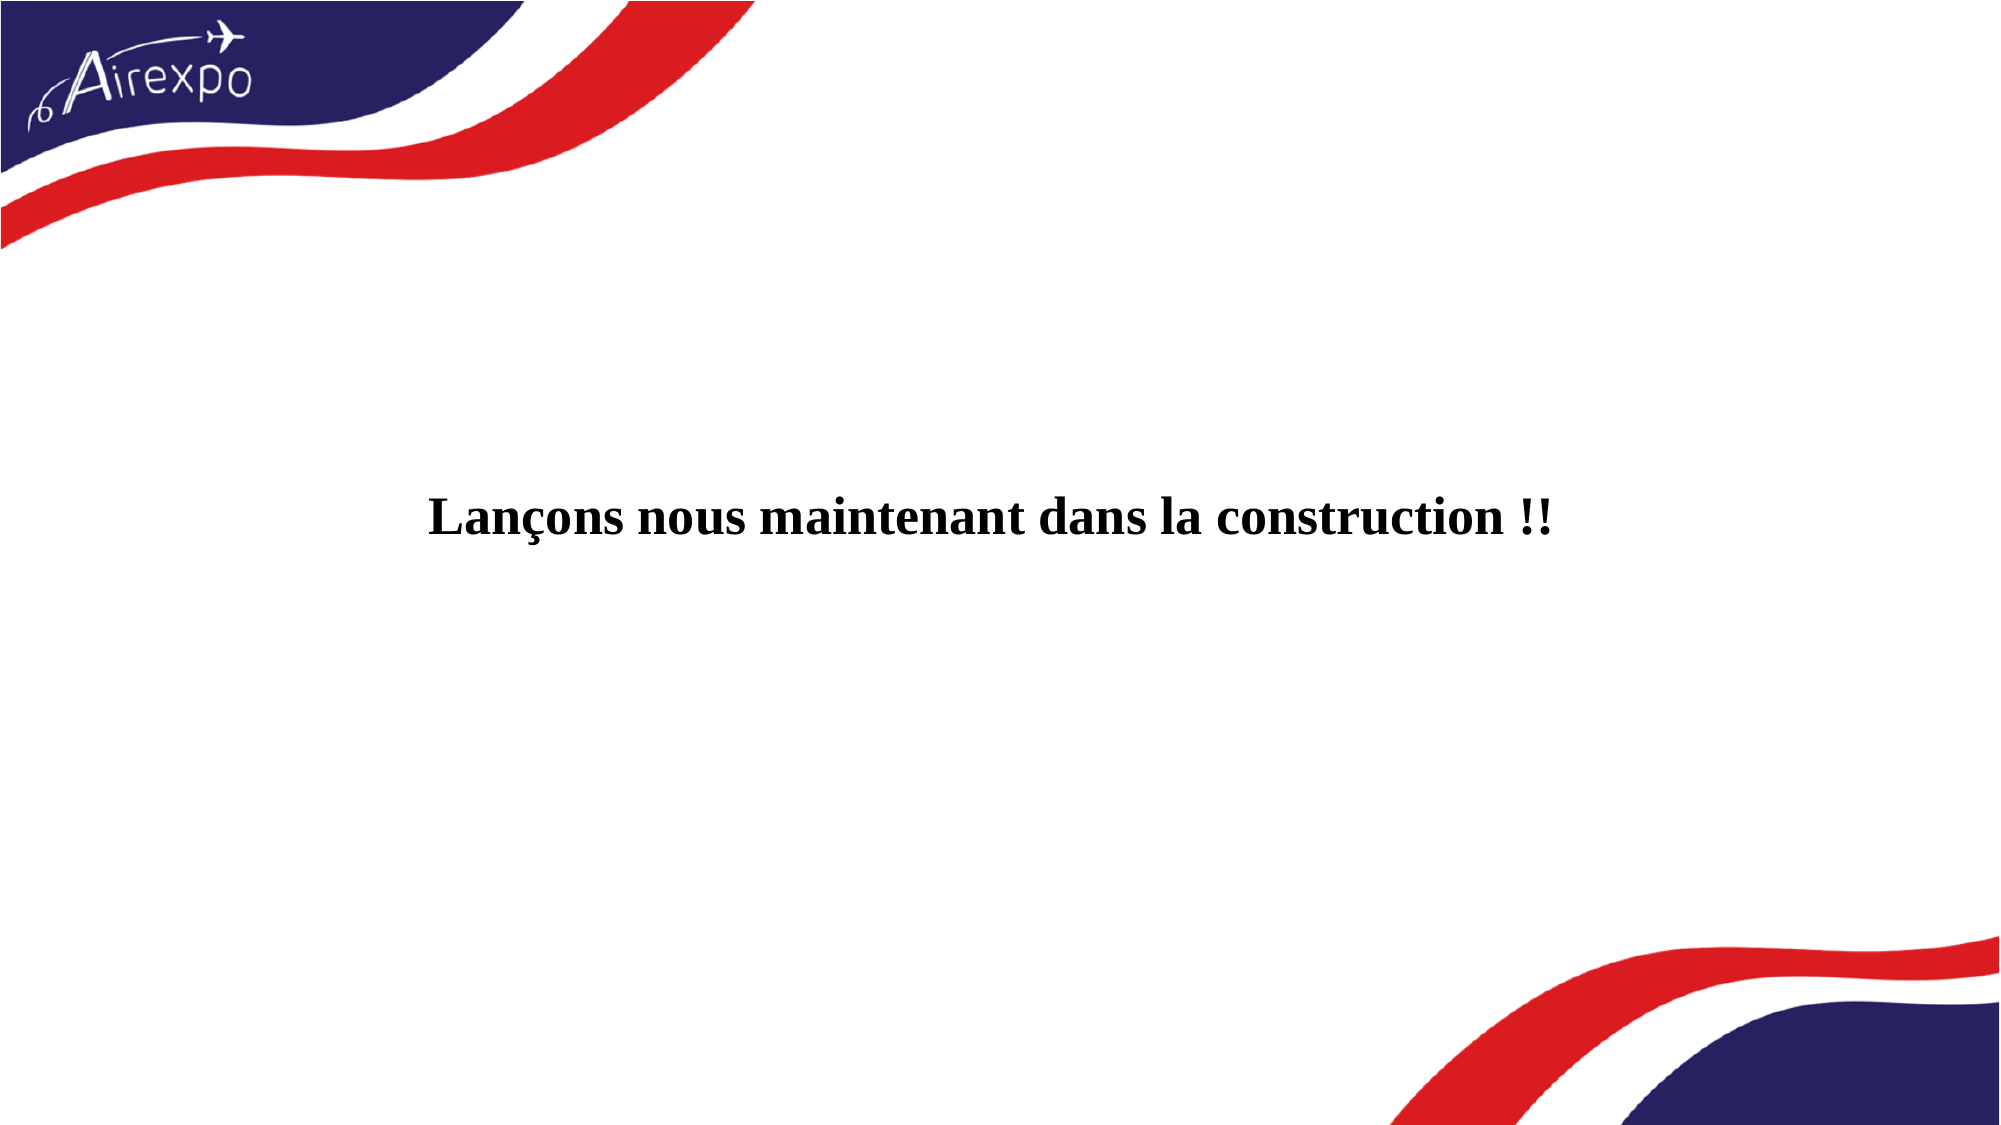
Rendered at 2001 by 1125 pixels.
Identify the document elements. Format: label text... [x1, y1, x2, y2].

picture [1376, 877, 2000, 1125]
picture [0, 1, 769, 263]
subtitle Lançons nous maintenant dans la construction !! [242, 472, 1743, 744]
